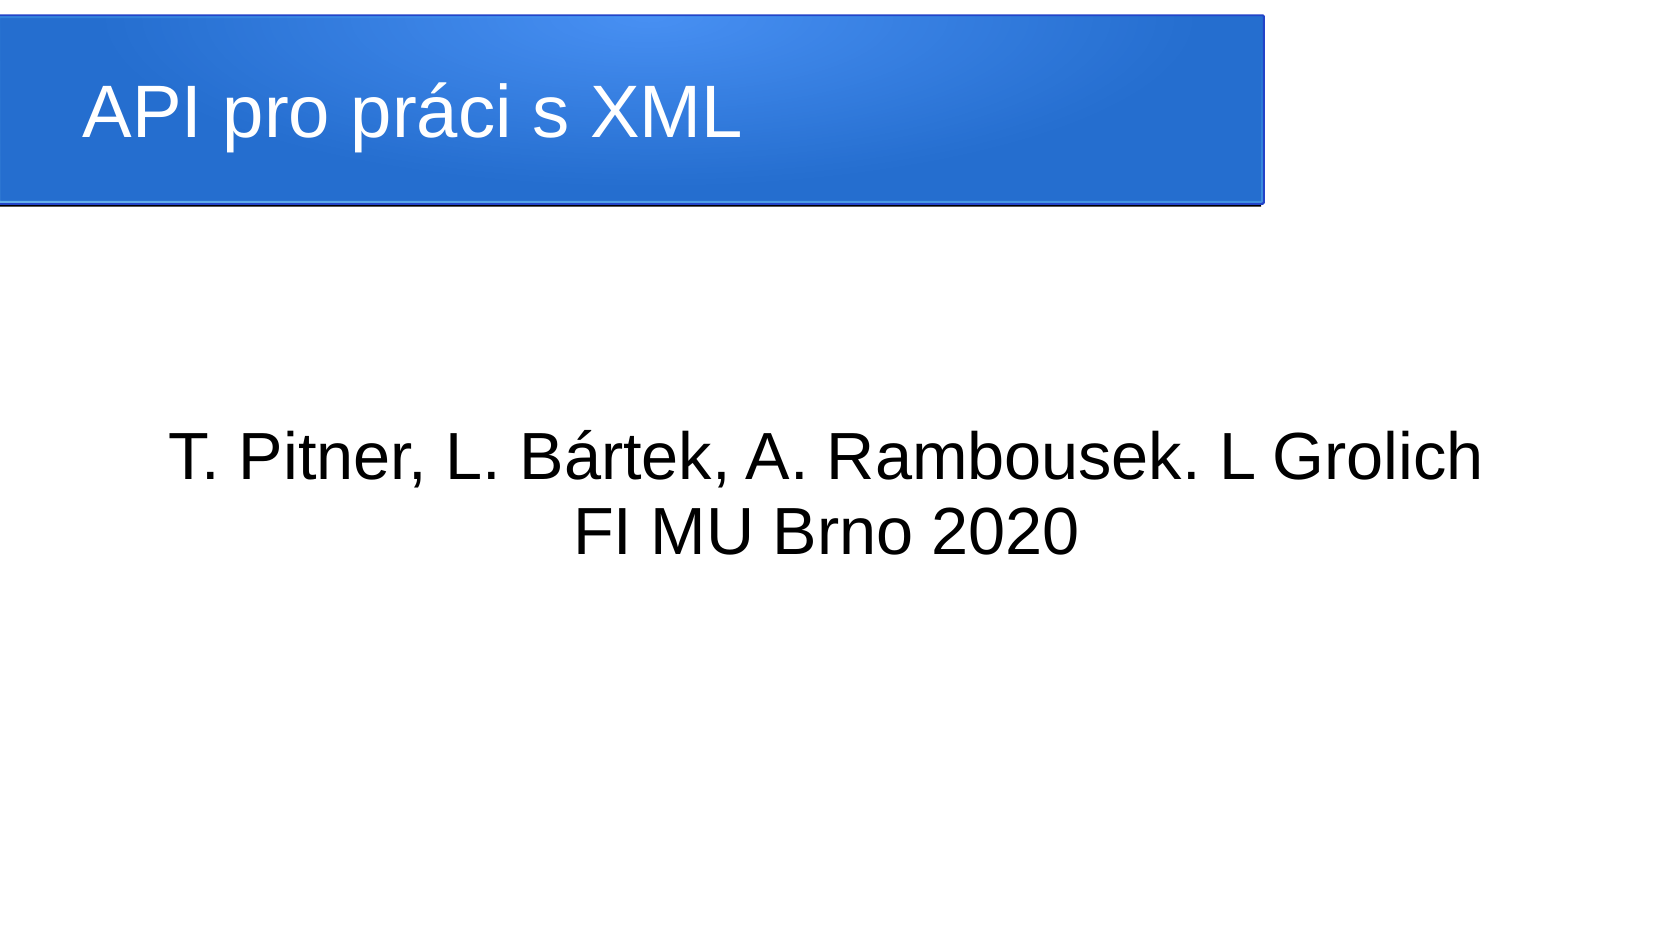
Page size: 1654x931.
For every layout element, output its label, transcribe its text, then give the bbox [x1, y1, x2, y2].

title API pro práci s XML [82, 35, 1235, 189]
subtitle T. Pitner, L. Bártek, A. Rambousek. L Grolich FI MU Brno 2020 [82, 224, 1571, 764]
